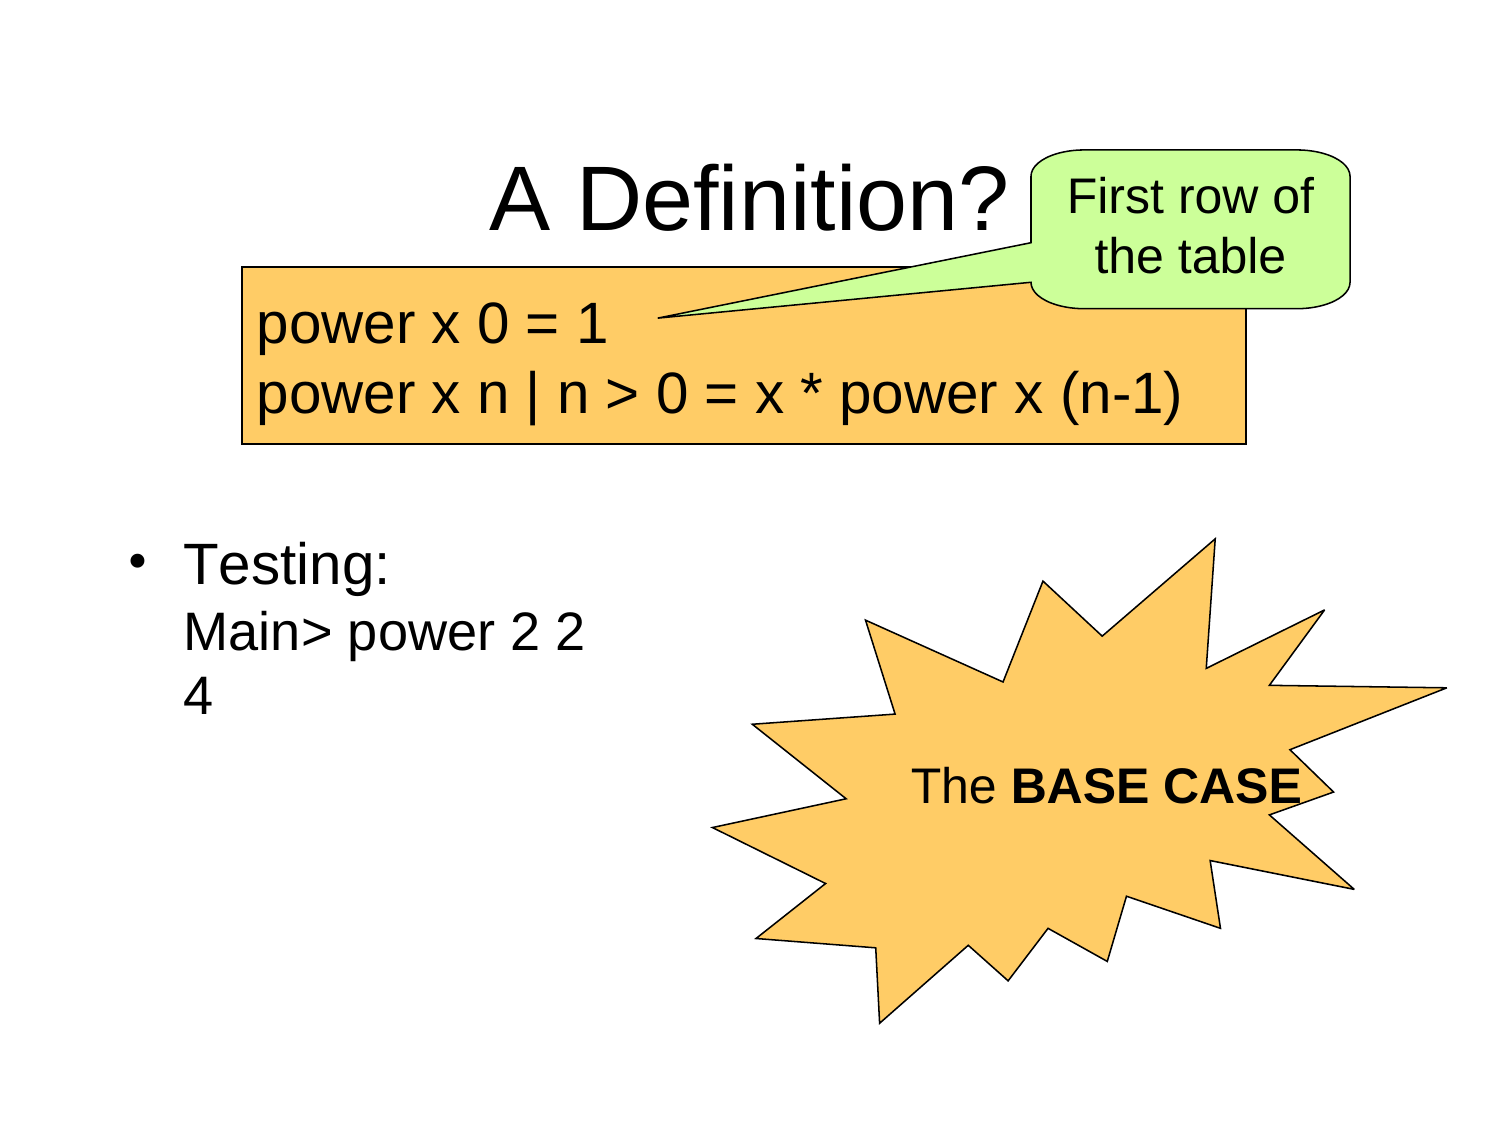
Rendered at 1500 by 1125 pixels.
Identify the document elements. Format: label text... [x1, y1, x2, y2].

text_box The BASE CASE [1388, 686, 1447, 712]
title A Definition? [112, 99, 1388, 288]
text_box power x 0 = 1 power x n | n > 0 = x * power x (n-1) [242, 267, 1247, 324]
text_box The BASE CASE [878, 1000, 907, 1024]
list Testing: Main> power 2 2 4 [112, 324, 1388, 1000]
text_box First row of the table [657, 149, 1351, 319]
